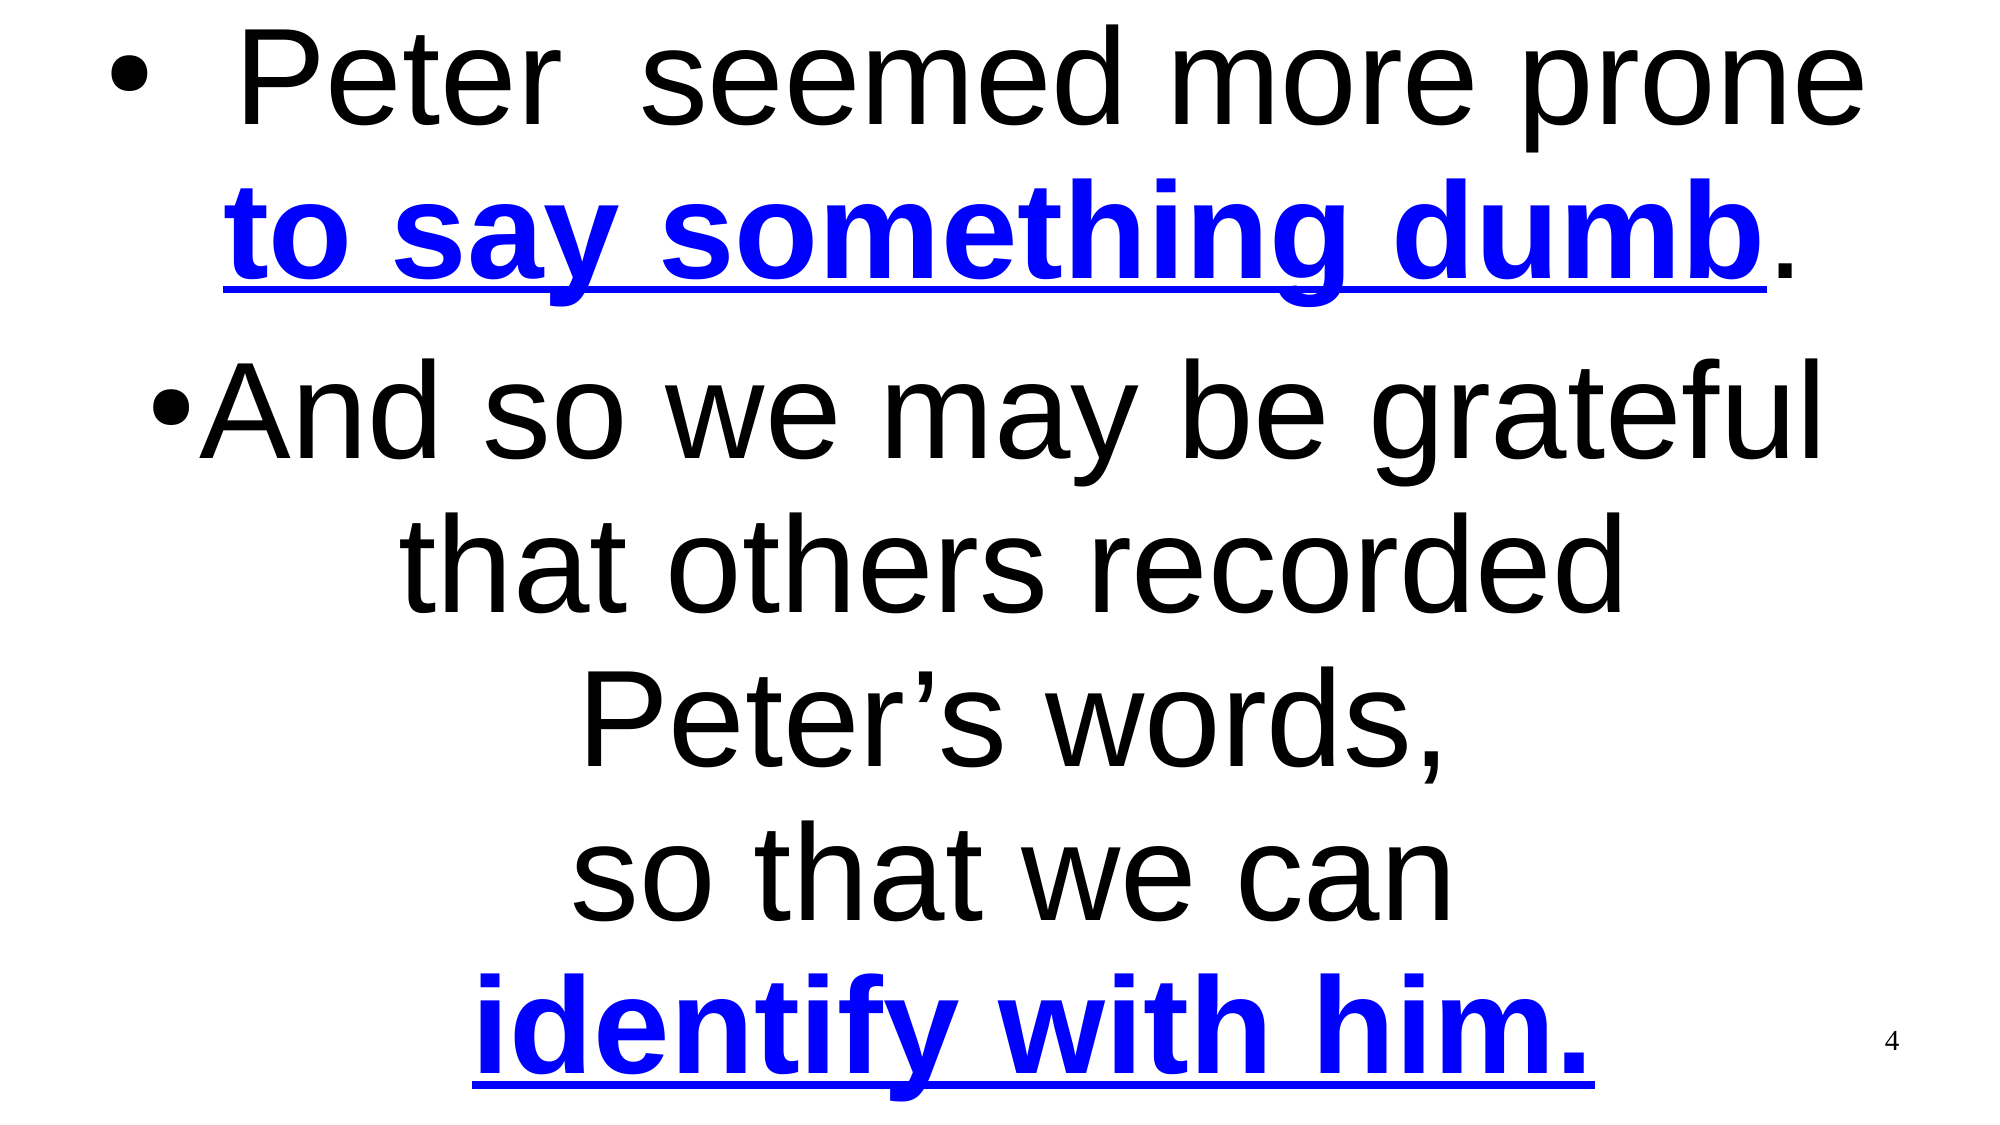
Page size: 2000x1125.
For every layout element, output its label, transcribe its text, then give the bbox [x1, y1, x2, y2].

list Peter seemed more prone to say something dumb. And so we may be grateful that others recorded Peter’s words, so that we can identify with him. [0, 0, 1996, 1123]
